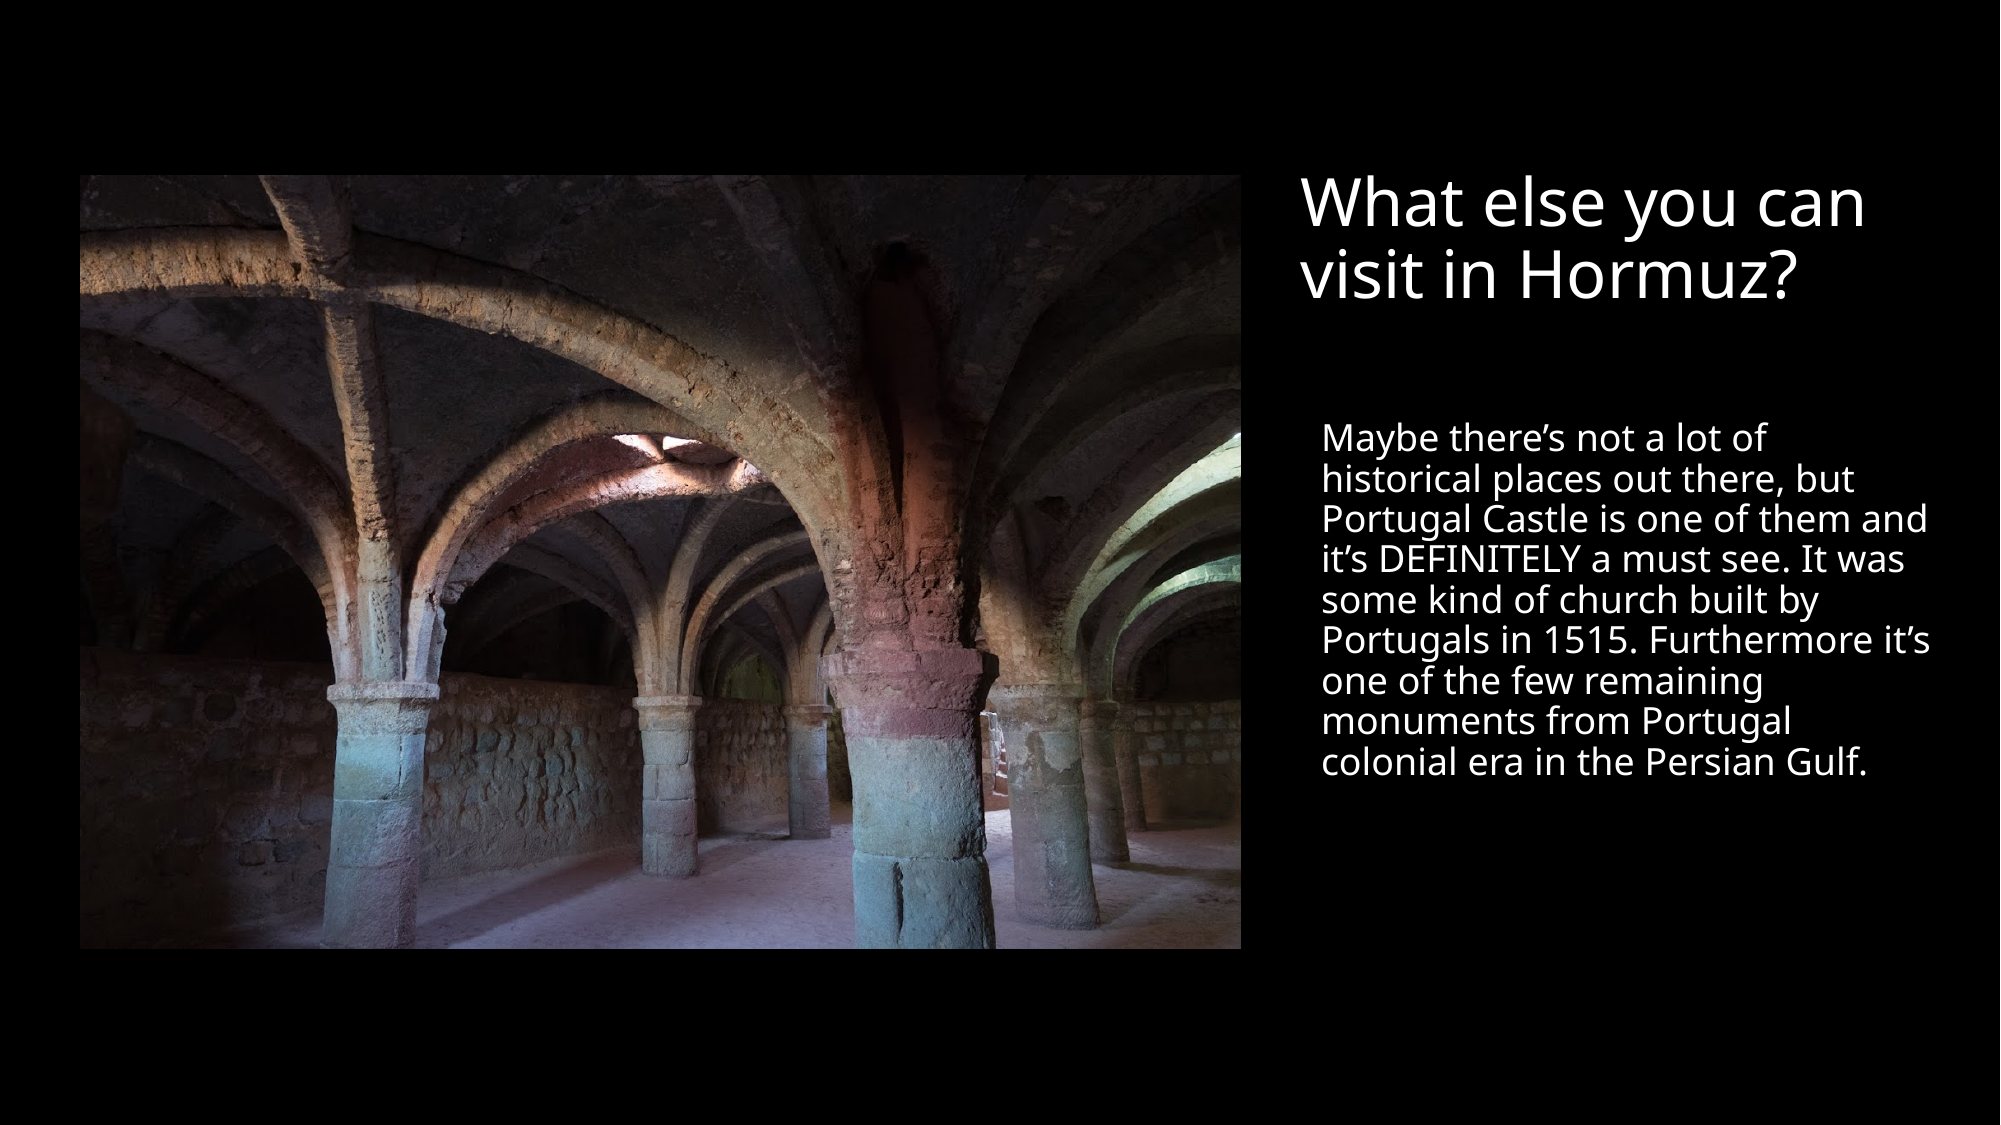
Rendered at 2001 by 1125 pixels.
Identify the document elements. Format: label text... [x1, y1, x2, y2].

list Maybe there’s not a lot of historical places out there, but Portugal Castle is one of them and it’s DEFINITELY a must see. It was some kind of church built by Portugals in 1515. Furthermore it’s one of the few remaining monuments from Portugal colonial era in the Persian Gulf. [1306, 411, 1952, 1038]
picture [80, 176, 1241, 950]
title What else you can visit in Hormuz? [1285, 57, 1931, 321]
